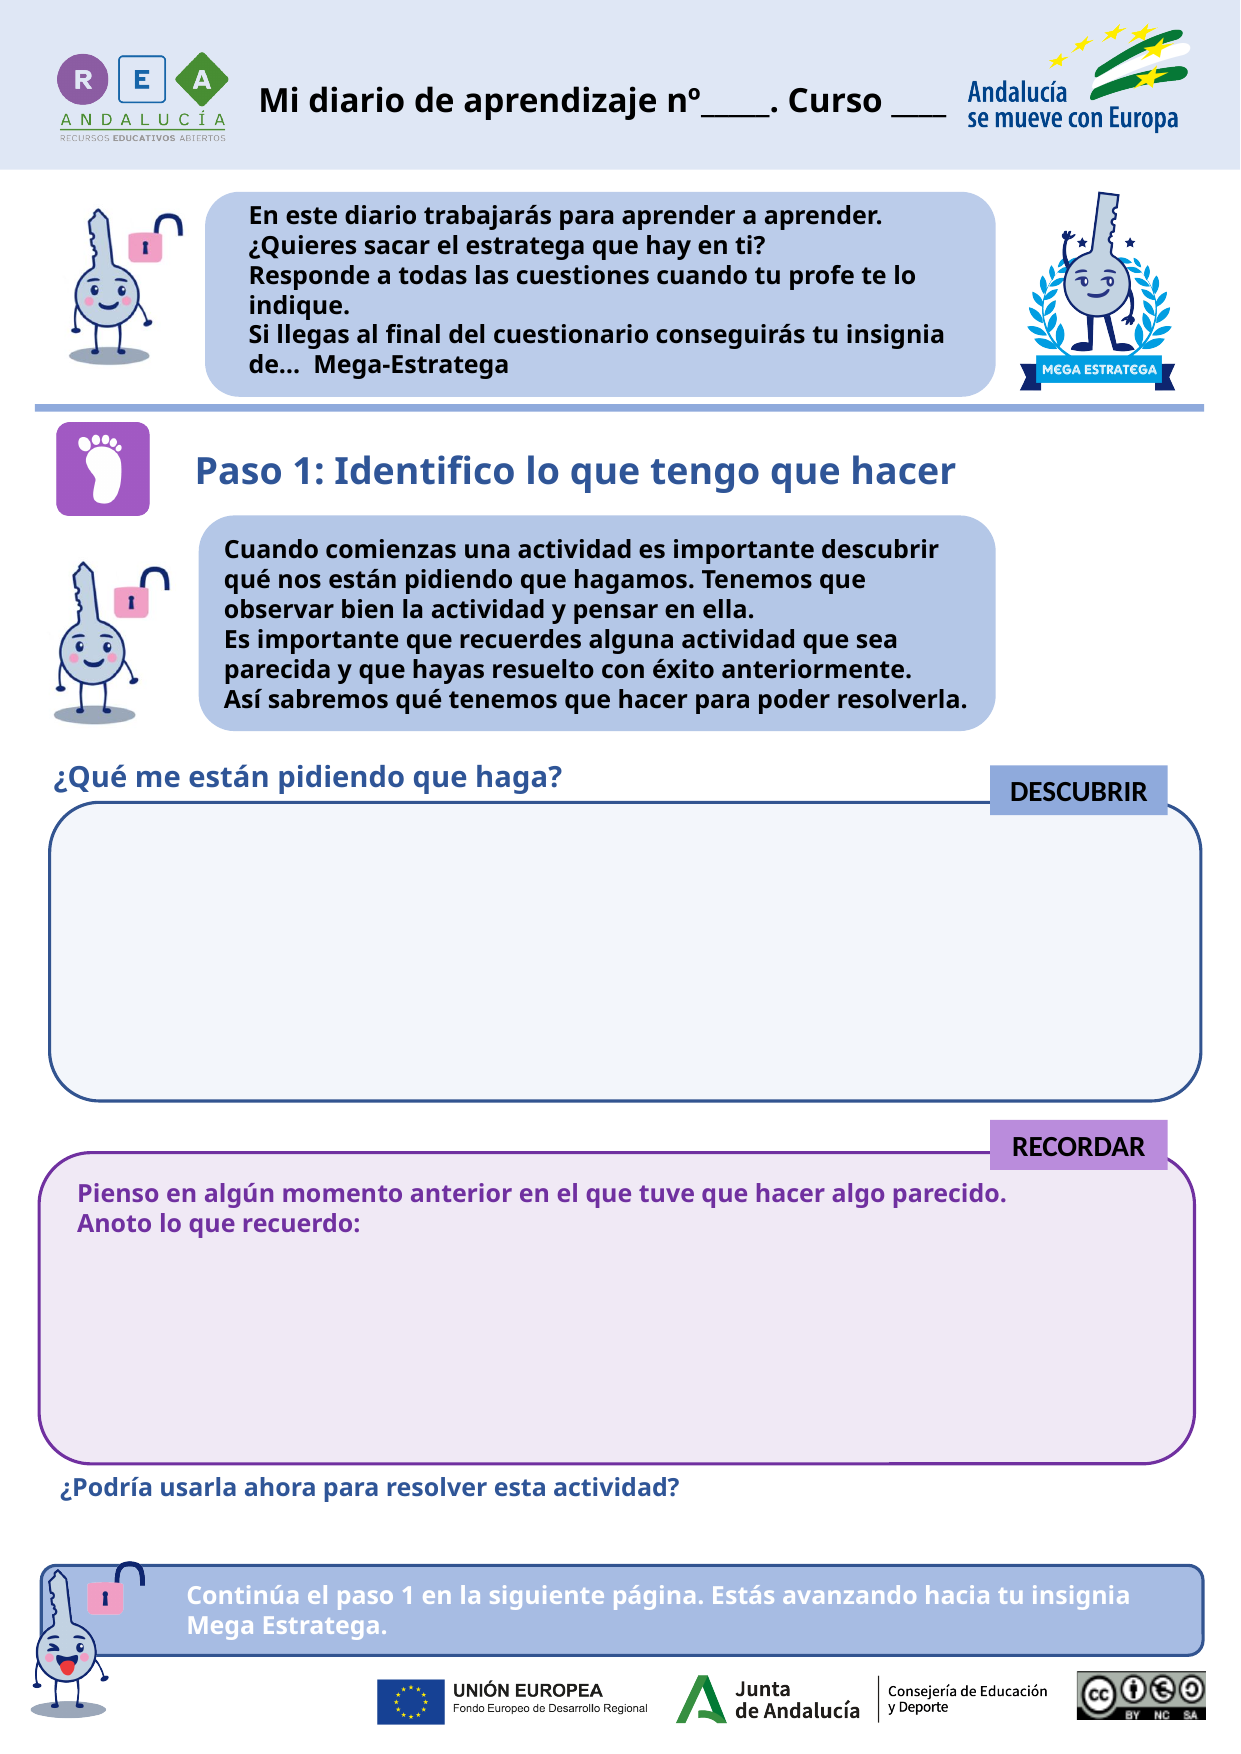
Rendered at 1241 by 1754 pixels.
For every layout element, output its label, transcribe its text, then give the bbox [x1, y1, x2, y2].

text_box [205, 192, 933, 397]
picture [1076, 1671, 1206, 1720]
text_box [0, 0, 1241, 170]
text_box En este diario trabajarás para aprender a aprender. ¿Quieres sacar el estratega que hay en ti? Responde a todas las cuestiones cuando tu profe te lo indique. Si llegas al final del cuestionario conseguirás tu insignia de… Mega-Estratega [233, 191, 933, 387]
text_box Mi diario de aprendizaje nº_____. Curso ____ [243, 71, 961, 127]
picture [56, 422, 150, 516]
text_box ¿Qué me están pidiendo que haga? [39, 751, 1201, 802]
picture [29, 532, 186, 737]
picture [45, 180, 199, 377]
text_box DESCUBRIR [990, 765, 1168, 816]
picture [43, 47, 242, 146]
text_box [39, 1152, 1195, 1464]
text_box [34, 404, 1205, 412]
picture [356, 1650, 1066, 1738]
text_box Cuando comienzas una actividad es importante descubrir qué nos están pidiendo que hagamos. Tenemos que observar bien la actividad y pensar en ella. Es importante que recuerdes alguna actividad que sea parecida y que hayas resuelto con éxito anteriormente. Así sabremos qué tenemos que hacer para poder resolverla. [198, 515, 996, 732]
text_box Continúa el paso 1 en la siguiente página. Estás avanzando hacia tu insignia Mega Estratega. [172, 1572, 1148, 1629]
text_box [172, 1565, 1204, 1656]
text_box [49, 802, 1201, 1101]
text_box ¿Podría usarla ahora para resolver esta actividad? [45, 1463, 763, 1509]
picture [0, 1546, 172, 1728]
text_box Paso 1: Identifico lo que tengo que hacer [179, 439, 972, 500]
text_box Pienso en algún momento anterior en el que tuve que hacer algo parecido. Anoto lo que recuerdo: [62, 1170, 1182, 1245]
text_box RECORDAR [990, 1119, 1168, 1170]
picture [933, 21, 1241, 450]
